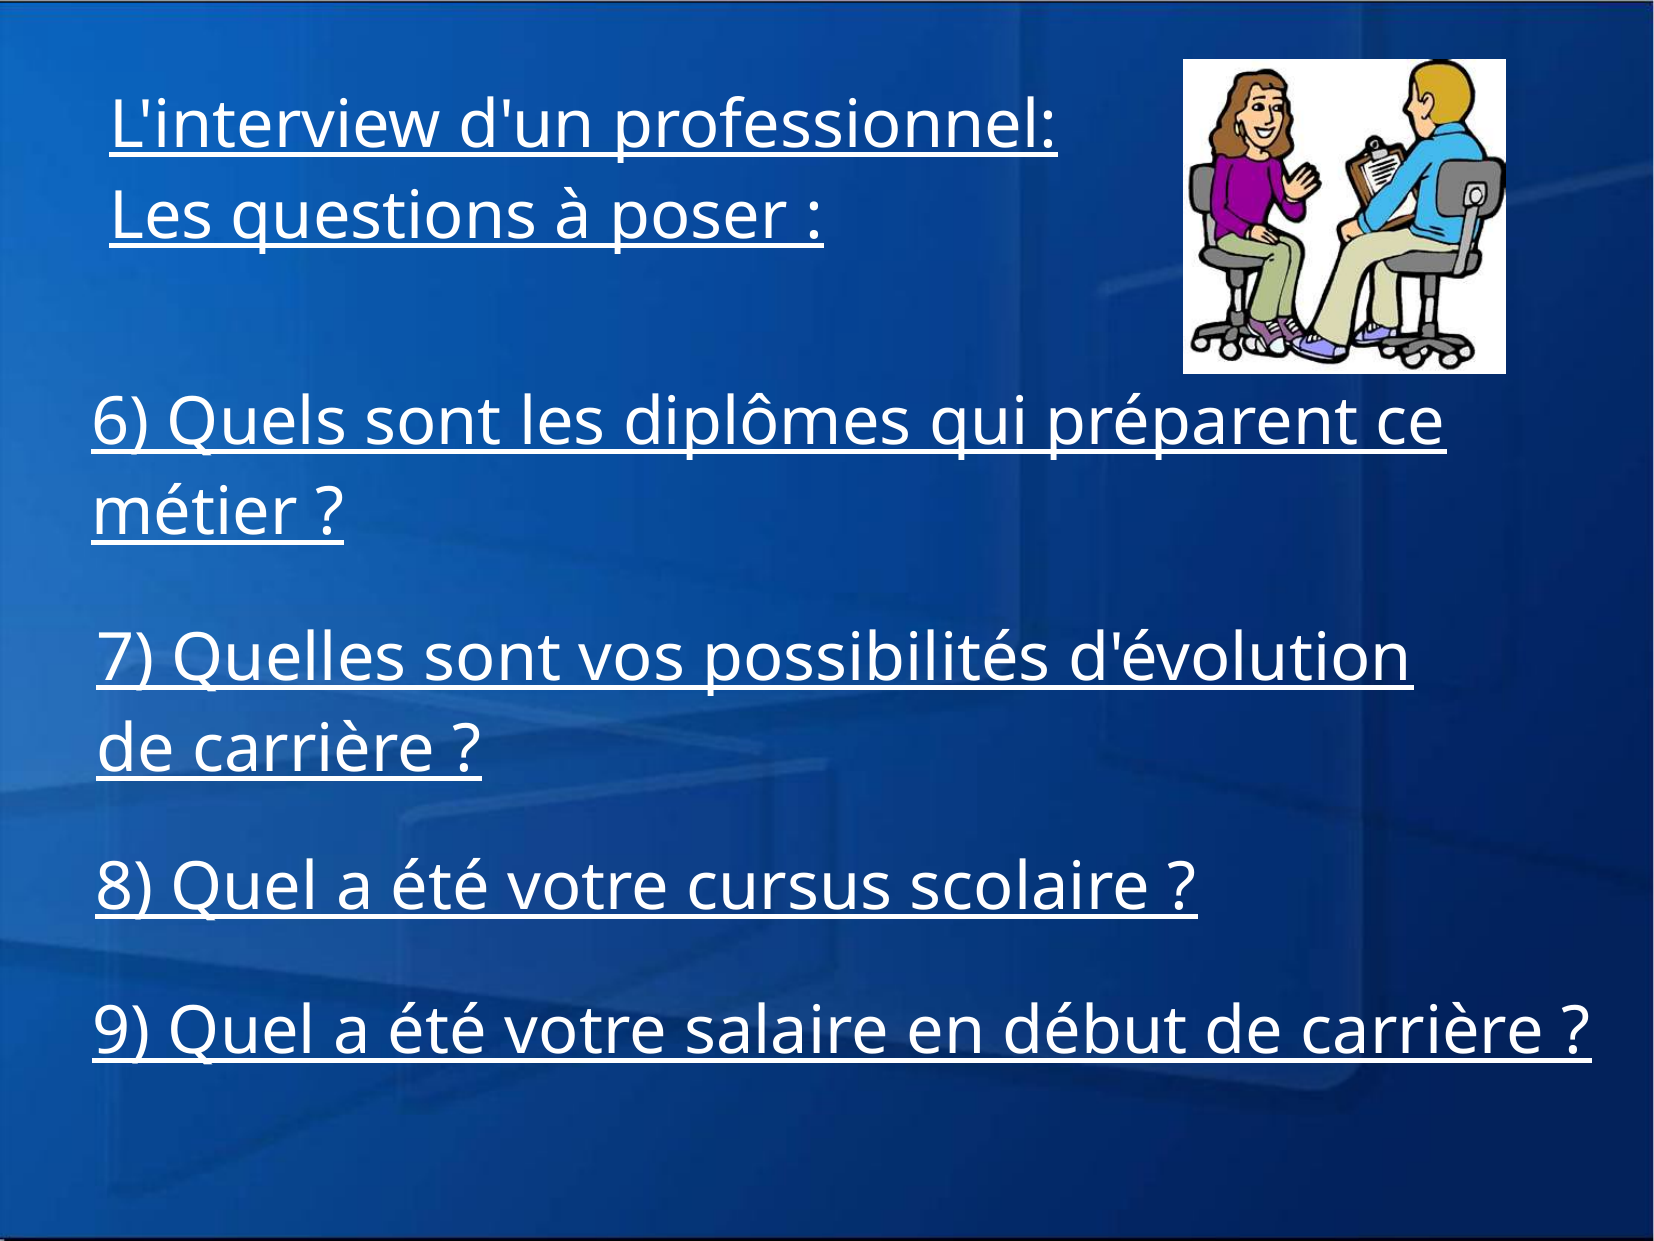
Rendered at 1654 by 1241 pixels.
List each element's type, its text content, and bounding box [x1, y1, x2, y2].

text_box 7) Quelles sont vos possibilités d'évolution de carrière ? [81, 601, 1502, 896]
text_box 9) Quel a été votre salaire en début de carrière ? [77, 974, 1654, 1083]
text_box L'interview d'un professionnel: Les questions à poser : [94, 68, 1601, 591]
picture [0, 0, 1654, 1241]
text_box 8) Quel a été votre cursus scolaire ? [80, 830, 1302, 939]
text_box 6) Quels sont les diplômes qui préparent ce métier ? [76, 365, 1583, 888]
